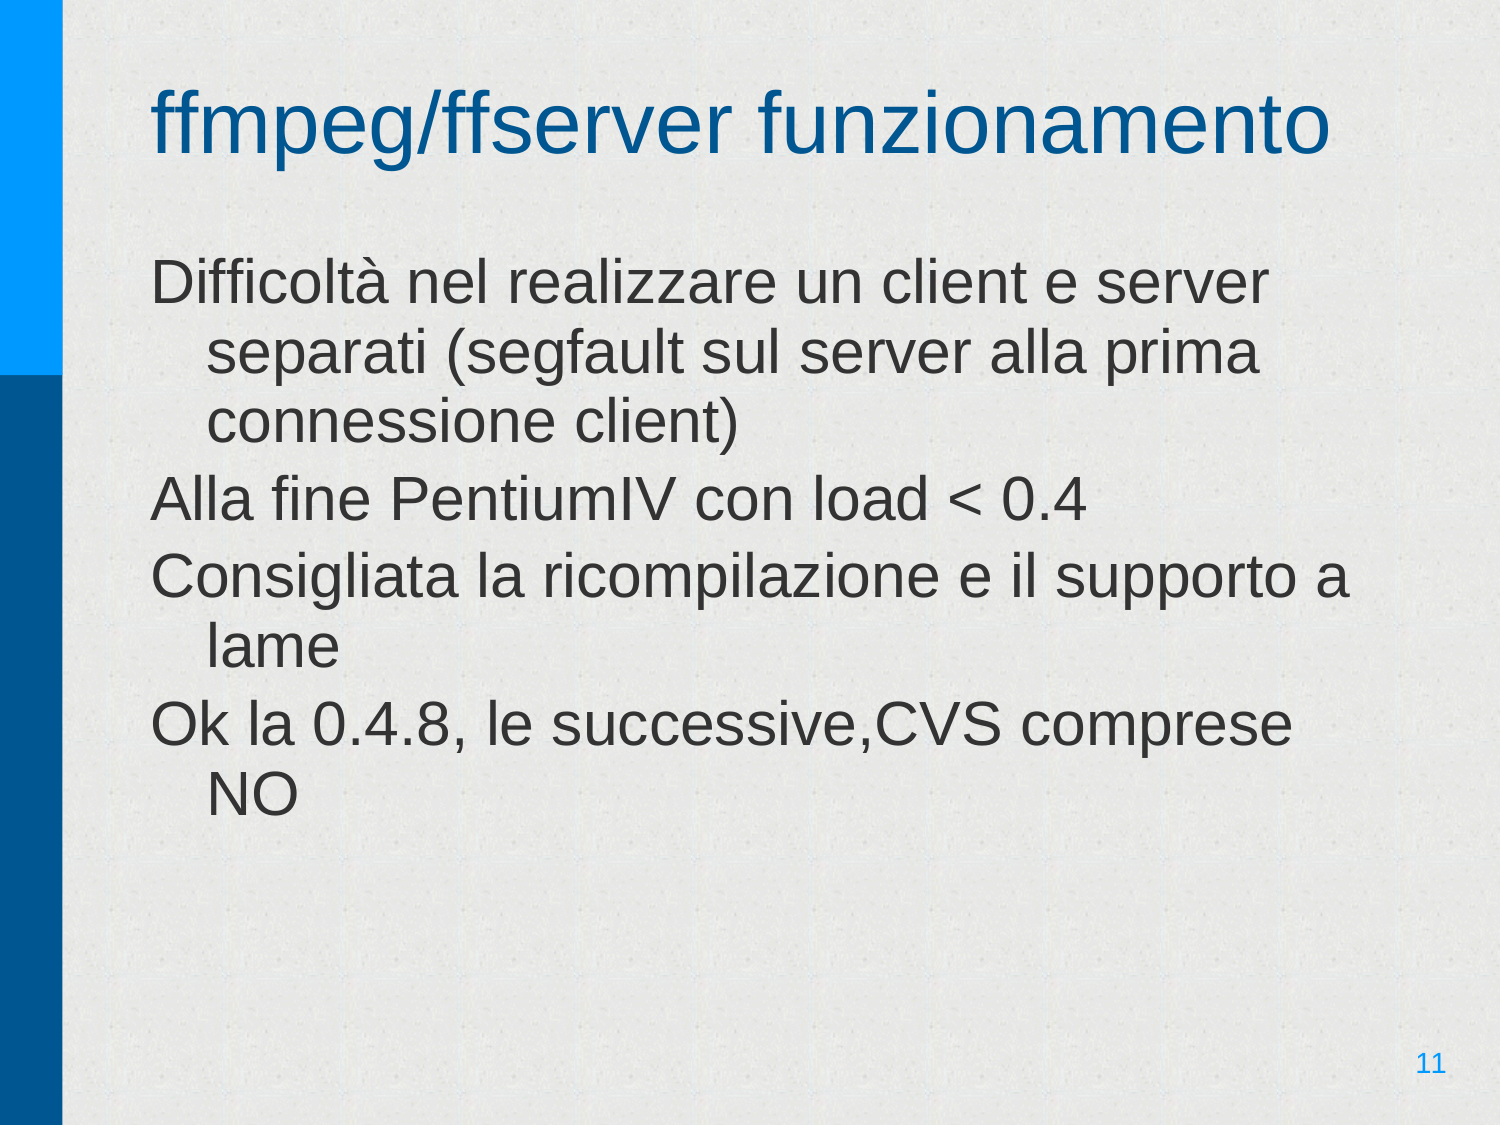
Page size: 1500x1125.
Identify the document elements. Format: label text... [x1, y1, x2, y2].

picture [63, 0, 1500, 1125]
title ffmpeg/ffserver funzionamento [149, 34, 1388, 223]
list Difficoltà nel realizzare un client e server separati (segfault sul server alla prima connessione client) Alla fine PentiumIV con load < 0.4 Consigliata la ricompilazione e il supporto a lame Ok la 0.4.8, le successive,CVS comprese NO [149, 246, 1388, 976]
